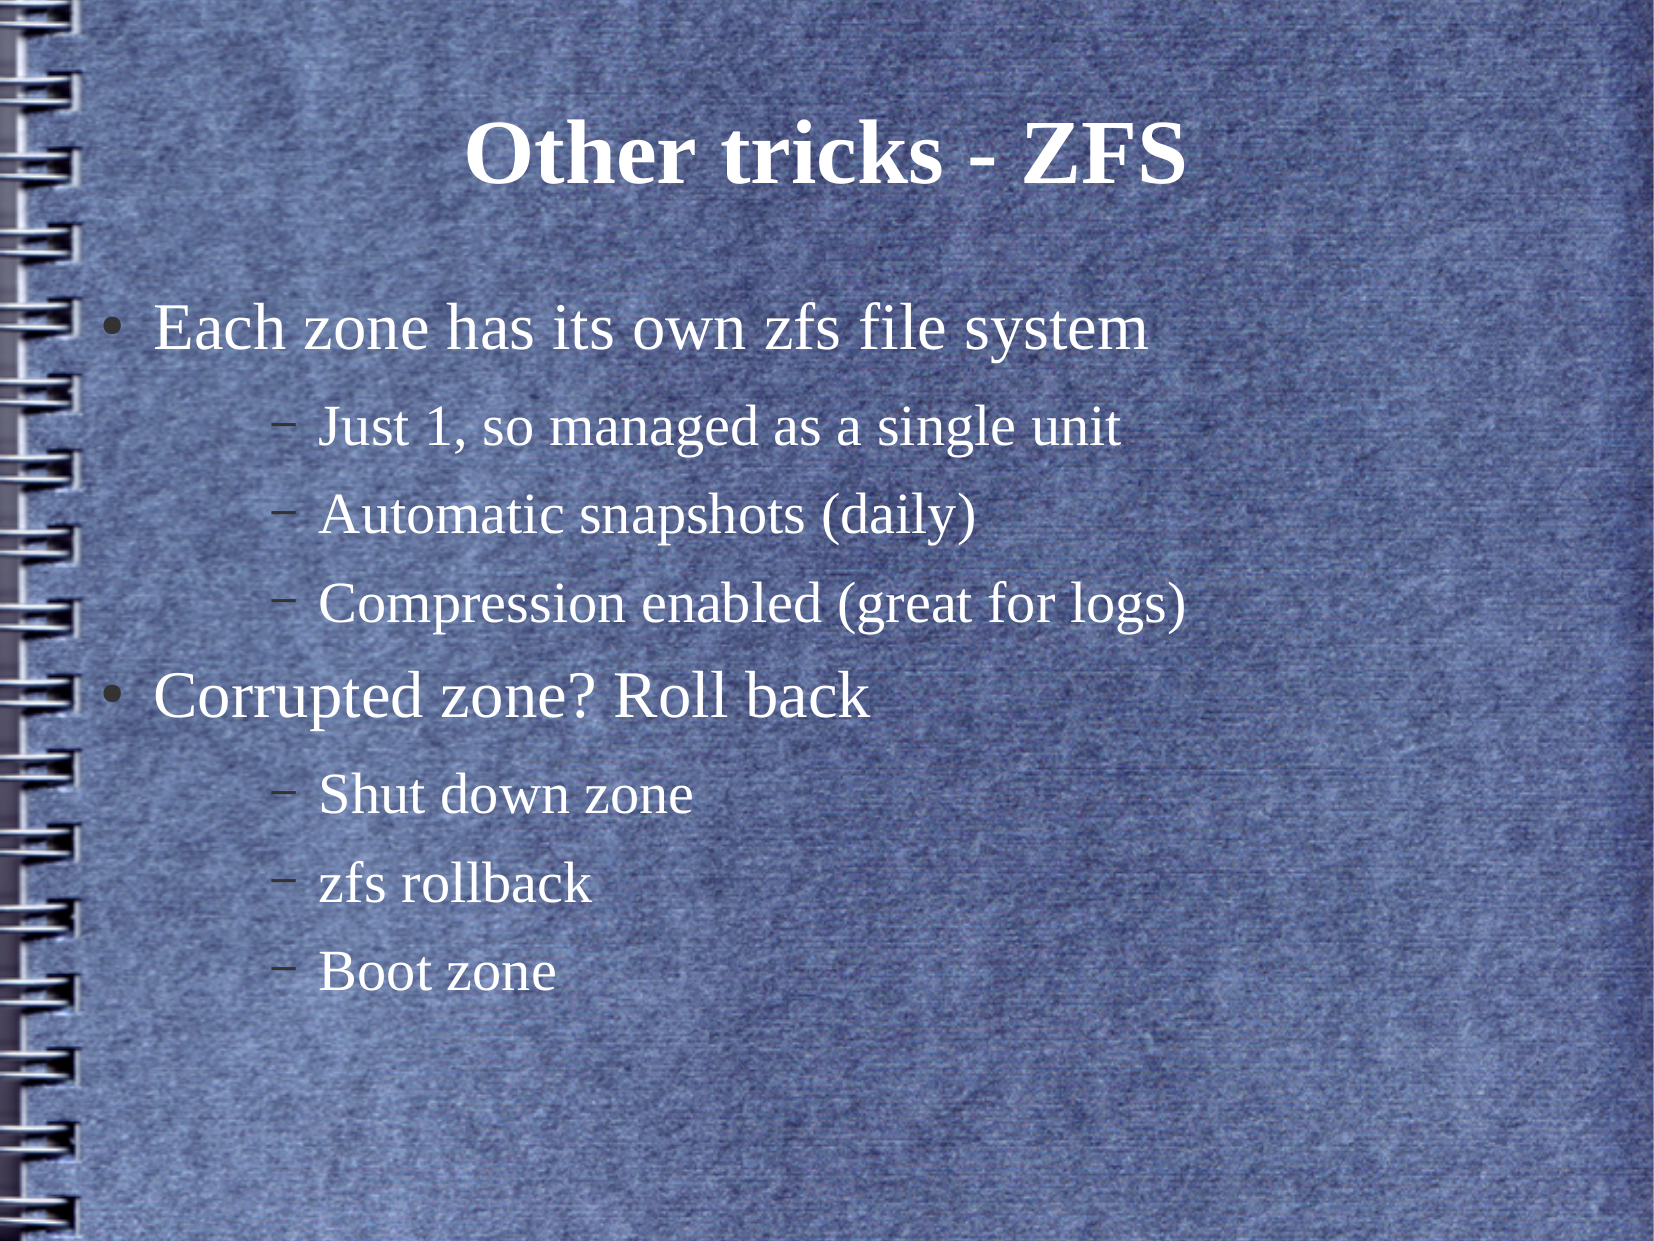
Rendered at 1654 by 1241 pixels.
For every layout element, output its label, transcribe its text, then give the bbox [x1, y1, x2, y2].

list Each zone has its own zfs file system Just 1, so managed as a single unit Automatic snapshots (daily) Compression enabled (great for logs) Corrupted zone? Roll back Shut down zone zfs rollback Boot zone [82, 290, 1571, 1109]
picture [0, 0, 1654, 1241]
title Other tricks - ZFS [82, 49, 1571, 257]
